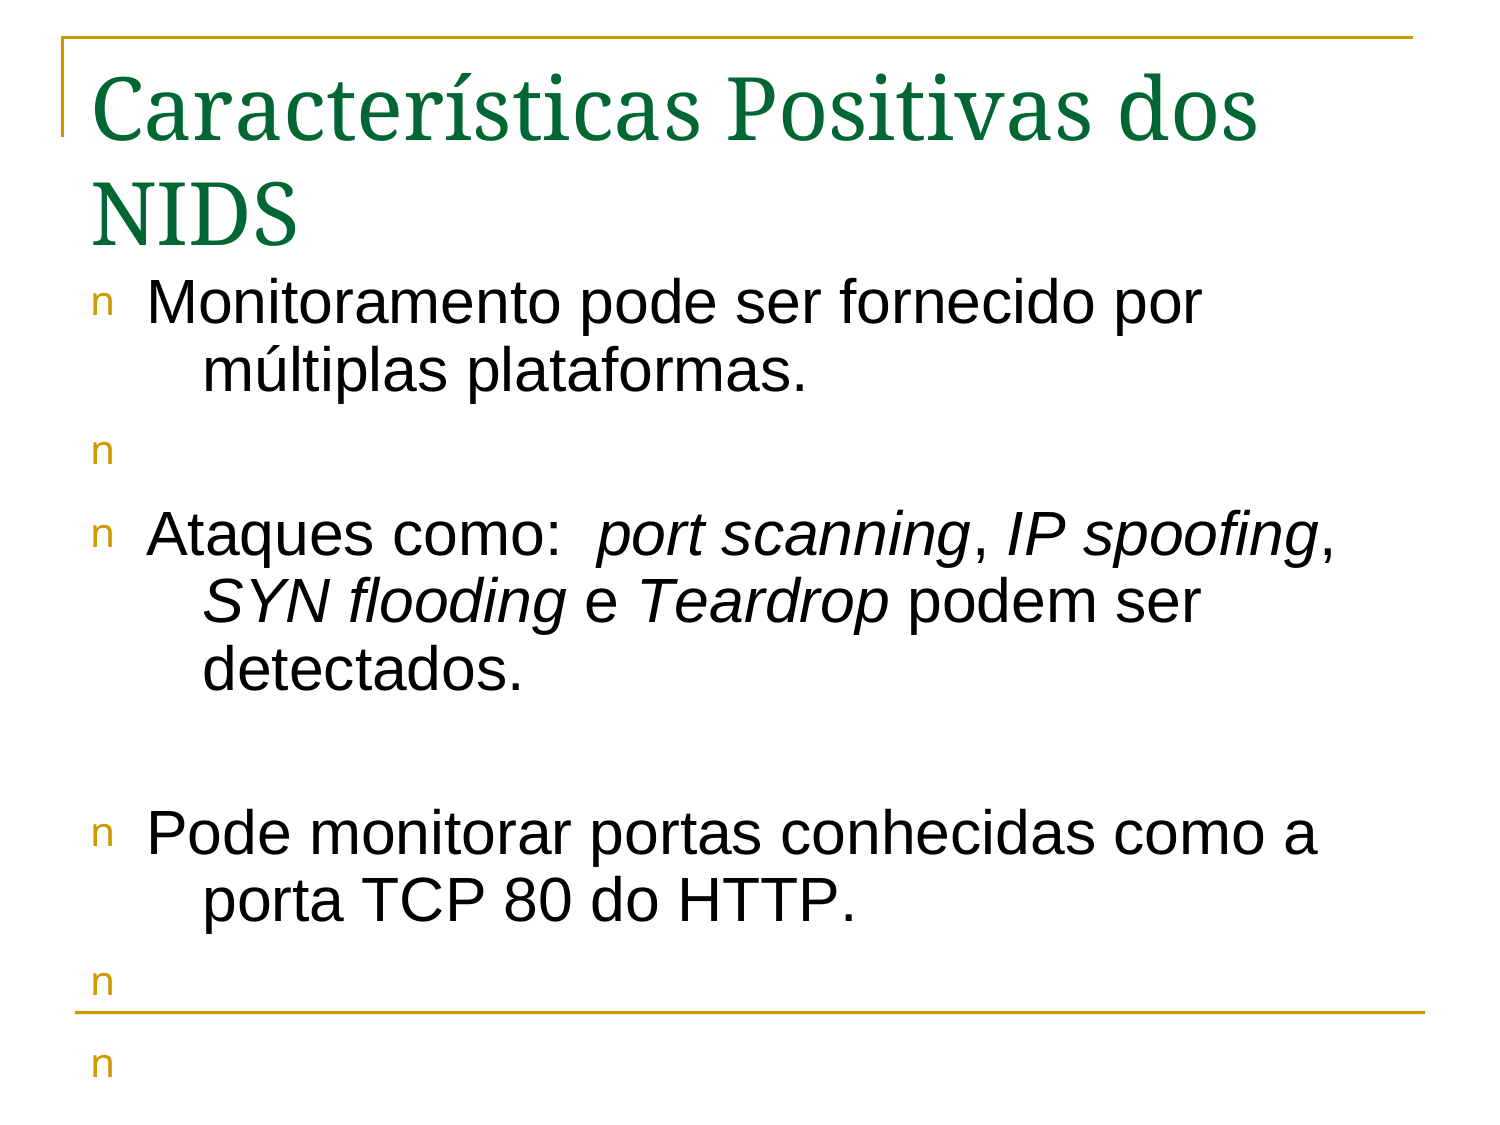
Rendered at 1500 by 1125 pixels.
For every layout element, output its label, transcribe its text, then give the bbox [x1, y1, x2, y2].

title Características Positivas dos NIDS [75, 45, 1426, 233]
list Monitoramento pode ser fornecido por múltiplas plataformas. Ataques como: port scanning, IP spoofing, SYN flooding e Teardrop podem ser detectados. Pode monitorar portas conhecidas como a porta TCP 80 do HTTP. [75, 262, 1426, 1006]
